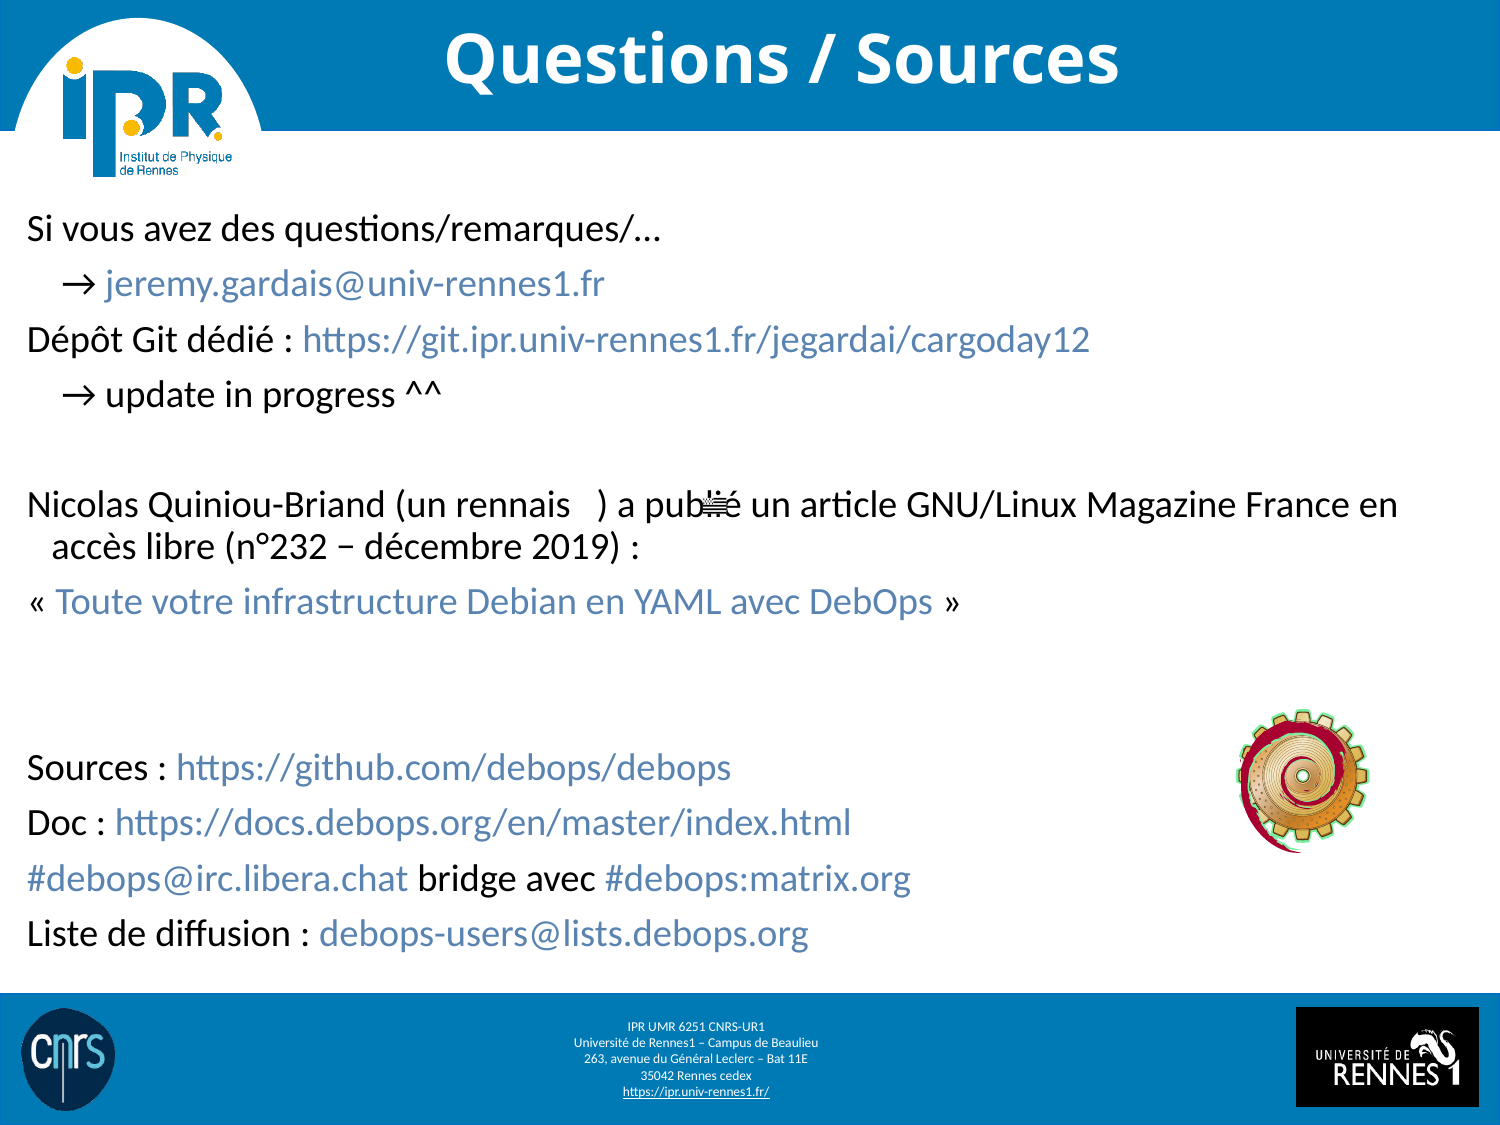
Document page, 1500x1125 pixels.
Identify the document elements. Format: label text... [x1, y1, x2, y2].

list Si vous avez des questions/remarques/… → jeremy.gardais@univ-rennes1.fr Dépôt Git dédié : https://git.ipr.univ-rennes1.fr/jegardai/cargoday12 → update in progress ^^ Nicolas Quiniou-Briand (un rennais ) a publié un article GNU/Linux Magazine France en accès libre (n°232 − décembre 2019) : « Toute votre infrastructure Debian en YAML avec DebOps » Sources : https://github.com/debops/debops Doc : https://docs.debops.org/en/master/index.html #debops@irc.libera.chat bridge avec #debops:matrix.org Liste de diffusion : debops-users@lists.debops.org [11, 200, 1489, 969]
picture [189, 89, 205, 103]
title Questions / Sources [218, 0, 1347, 122]
picture [63, 57, 232, 181]
picture [213, 110, 218, 121]
picture [702, 497, 727, 514]
picture [1297, 1008, 1478, 1106]
picture [1235, 708, 1371, 853]
picture [22, 1009, 114, 1110]
